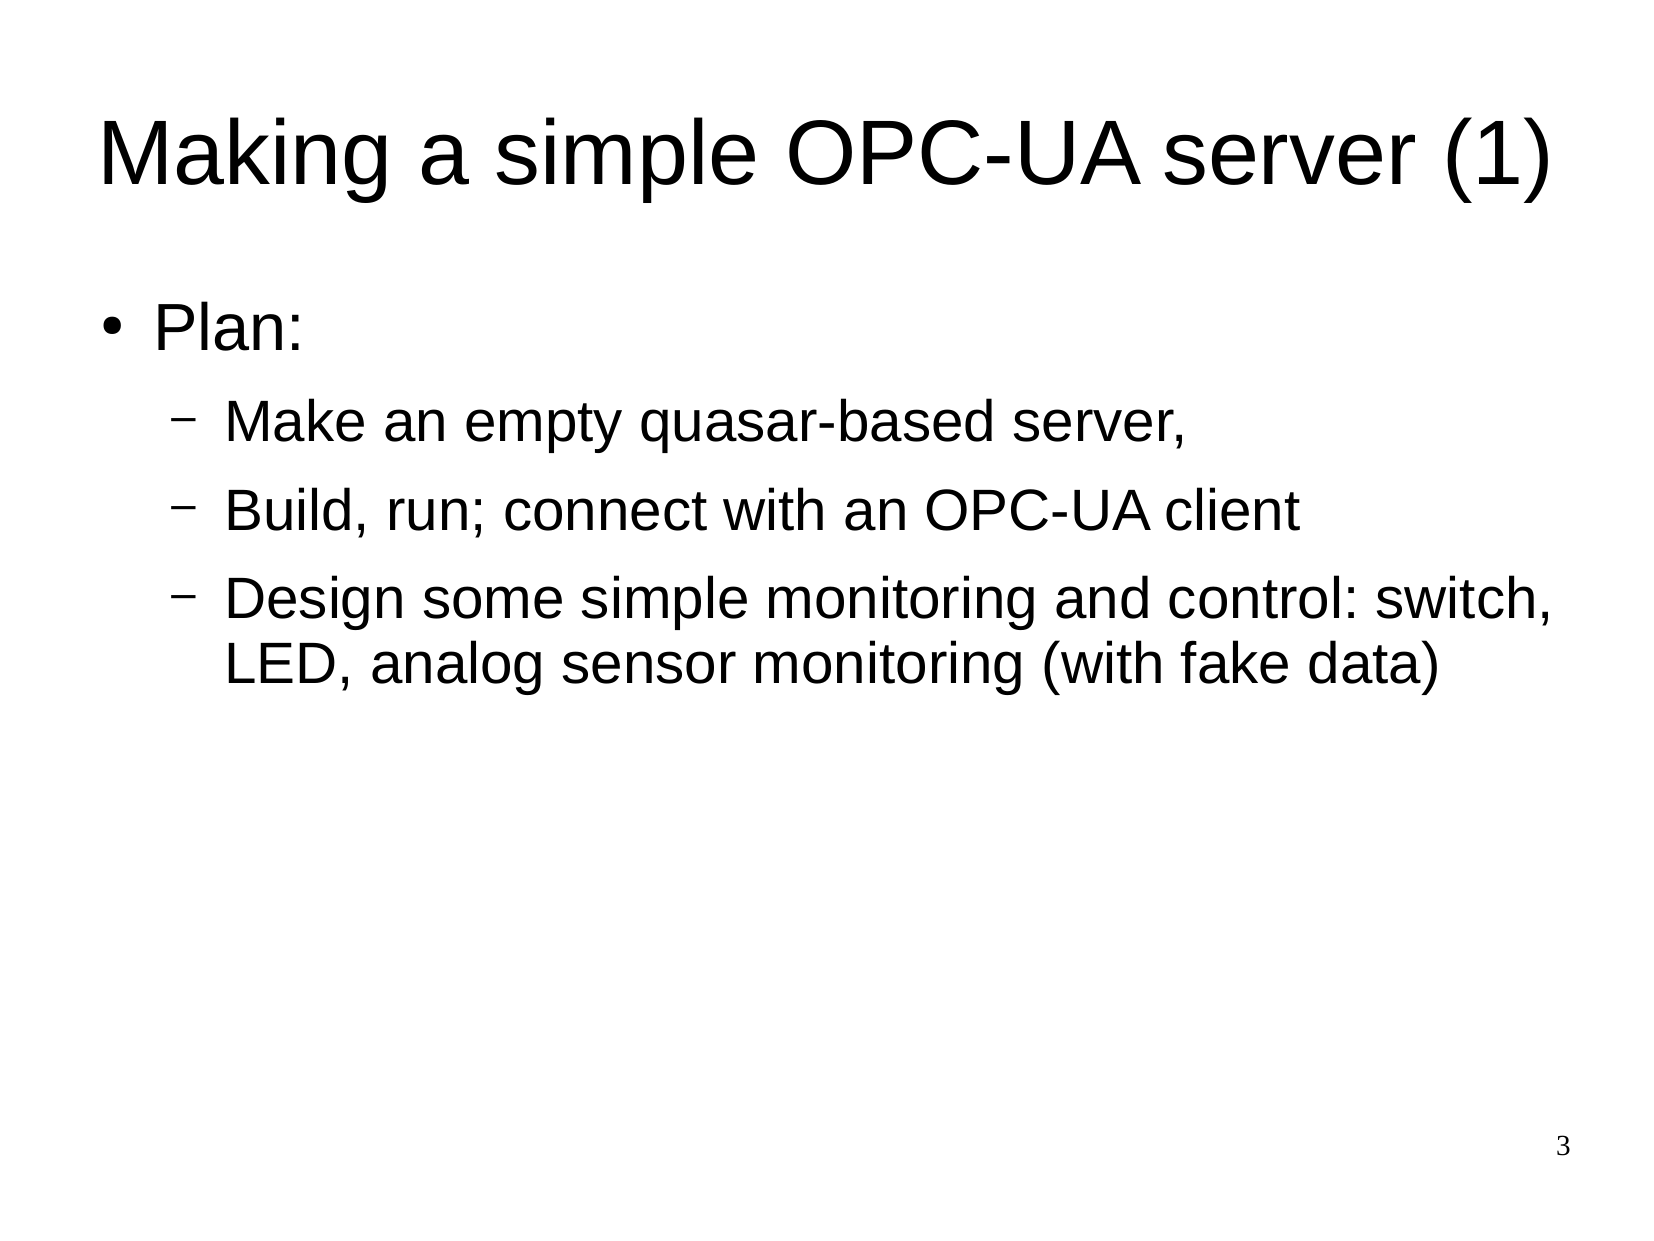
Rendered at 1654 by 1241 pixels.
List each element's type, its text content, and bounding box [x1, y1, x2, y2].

title Making a simple OPC-UA server (1) [82, 49, 1571, 257]
list Plan: Make an empty quasar-based server, Build, run; connect with an OPC-UA client Design some simple monitoring and control: switch, LED, analog sensor monitoring (with fake data) [82, 290, 1571, 1010]
